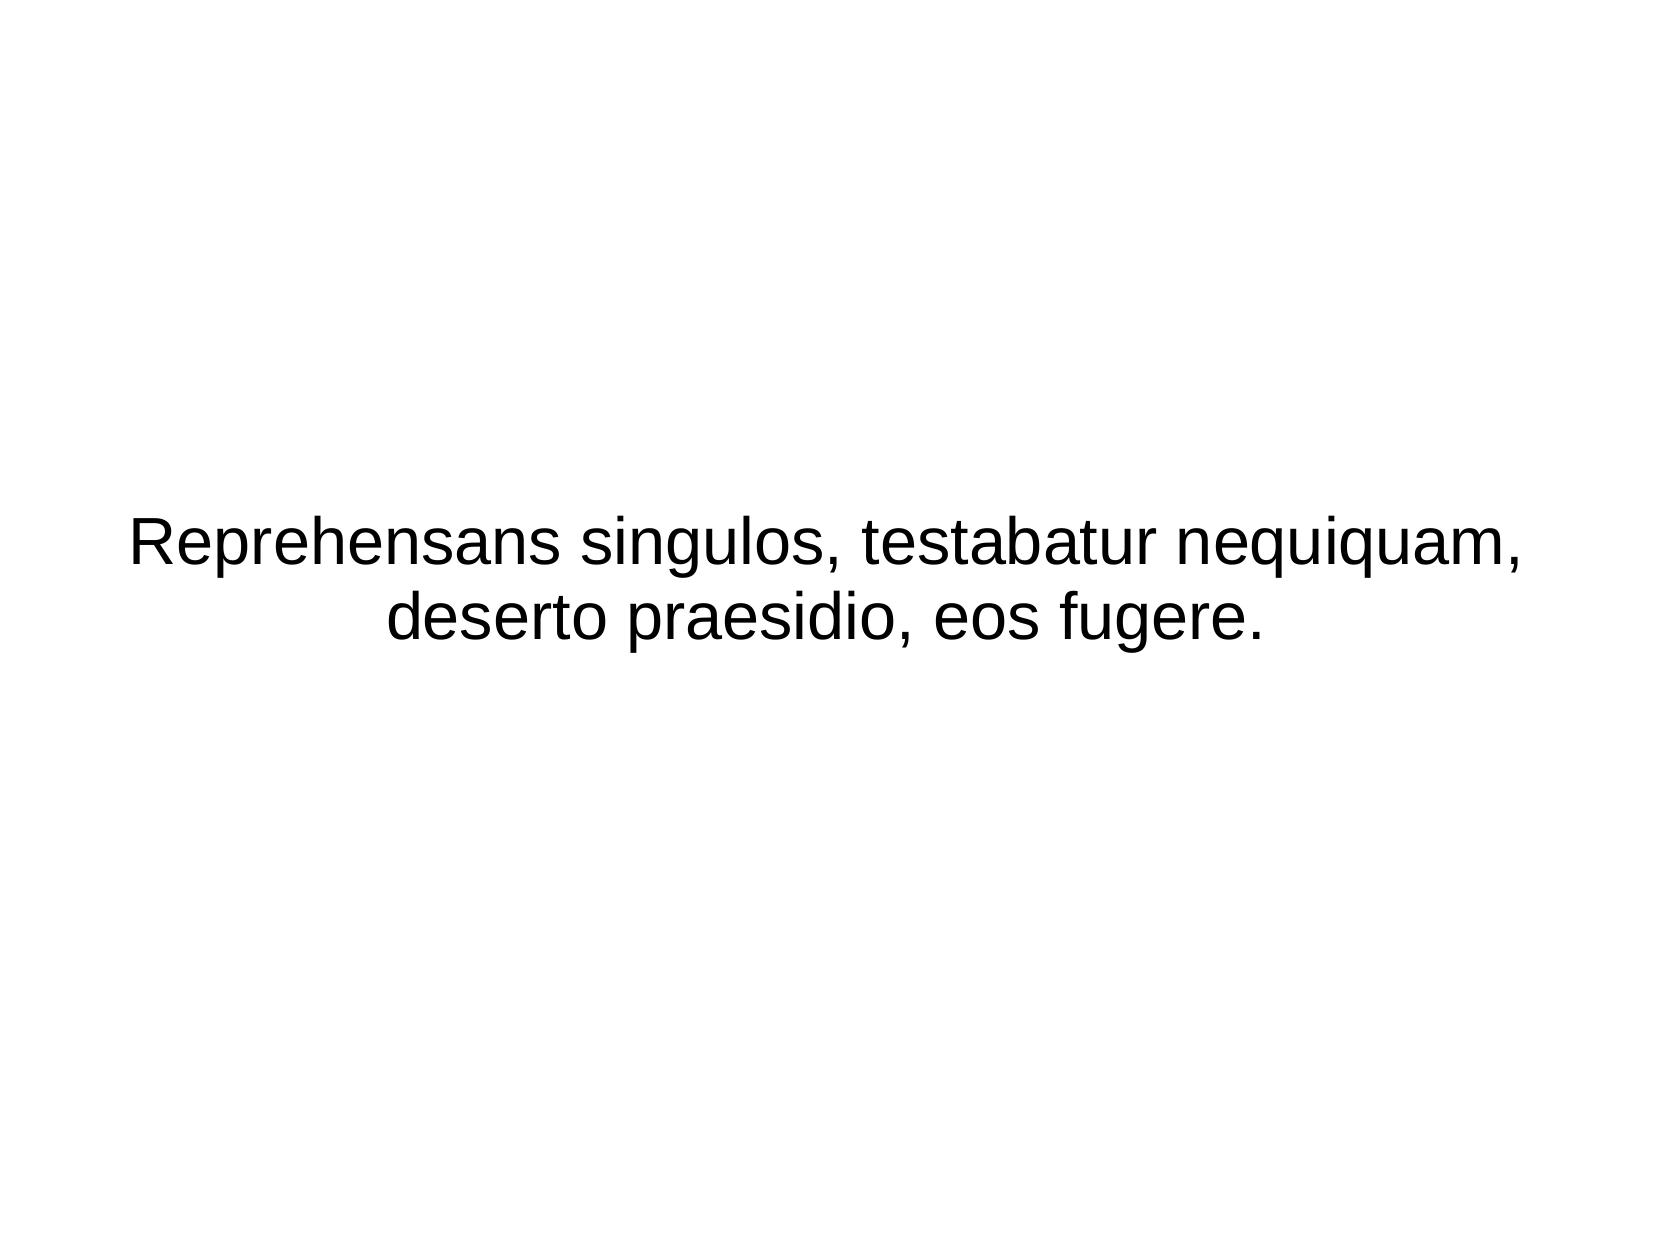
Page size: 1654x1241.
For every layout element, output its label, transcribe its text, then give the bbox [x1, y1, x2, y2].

subtitle Reprehensans singulos, testabatur nequiquam, deserto praesidio, eos fugere. [82, 49, 1571, 1109]
